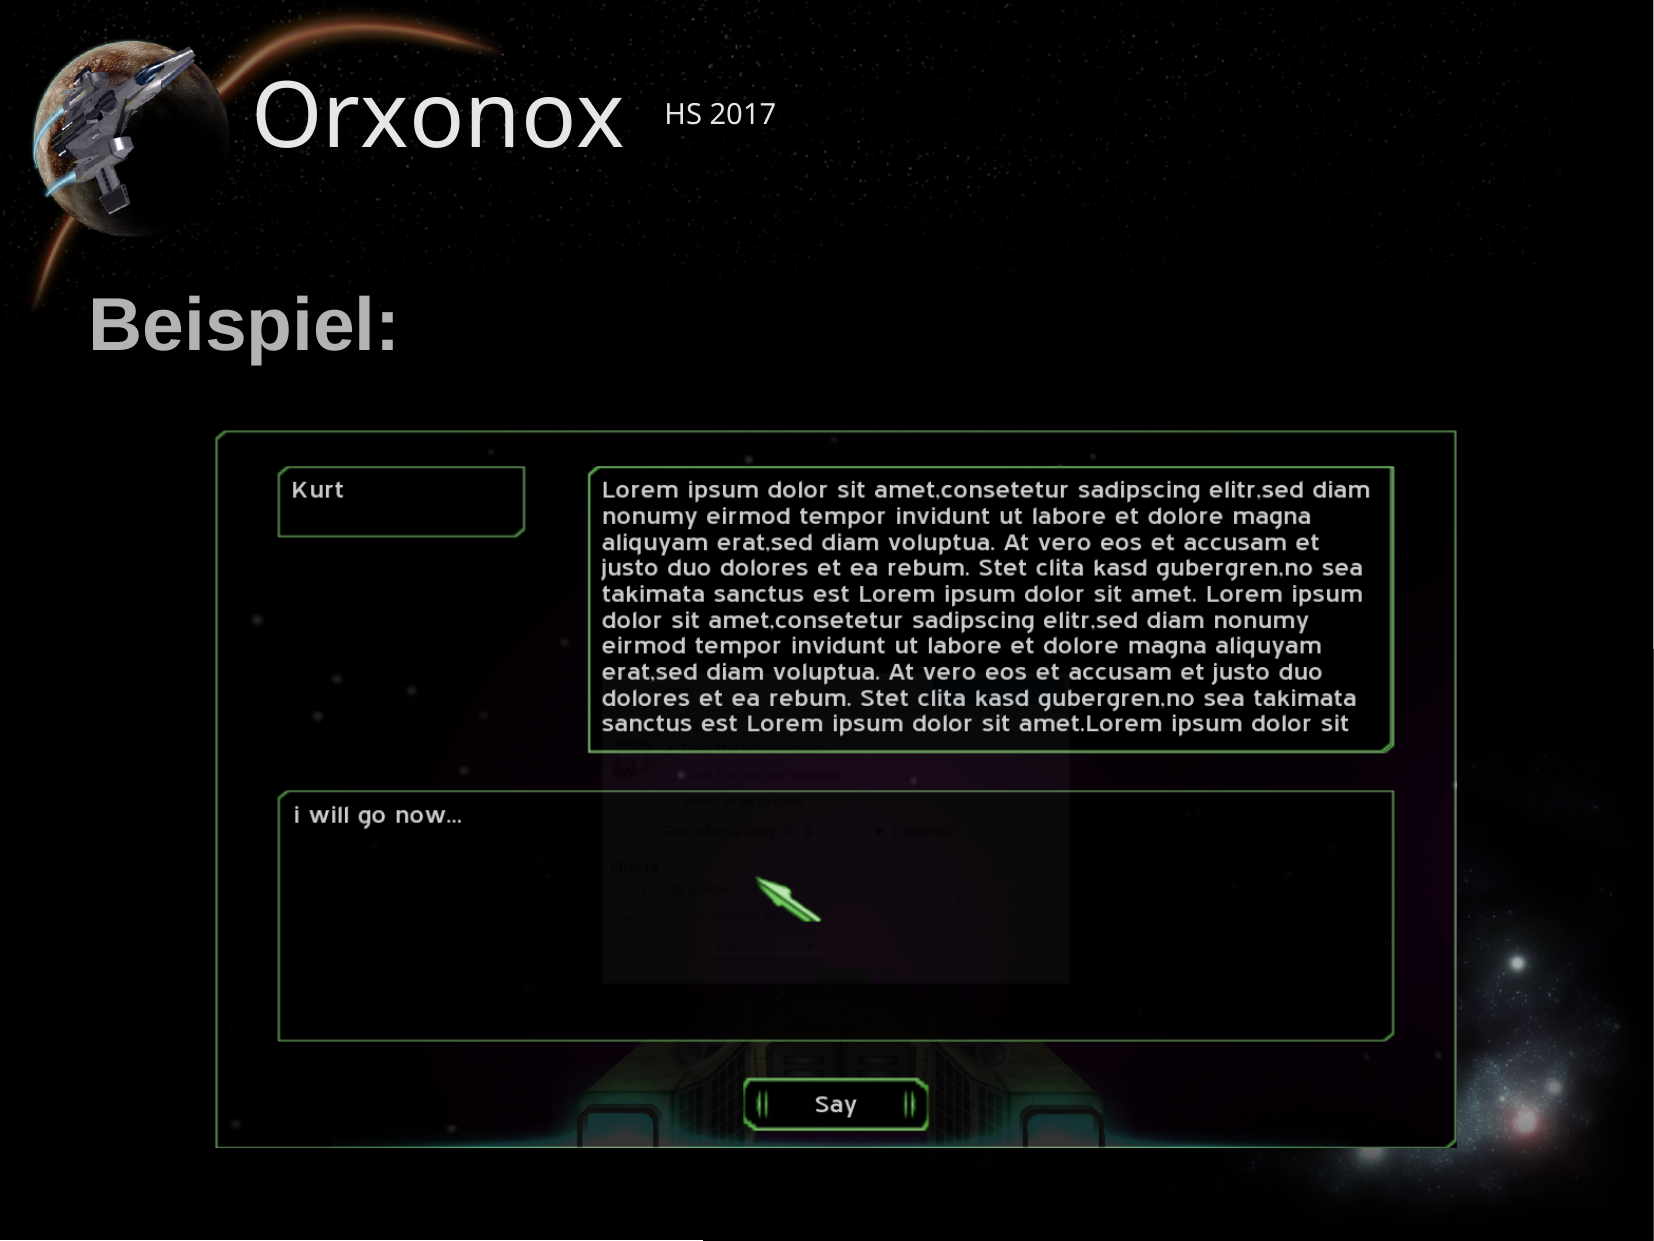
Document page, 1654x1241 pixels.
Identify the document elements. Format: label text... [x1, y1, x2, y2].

picture [0, 0, 1654, 1241]
title Beispiel: [88, 265, 1577, 384]
